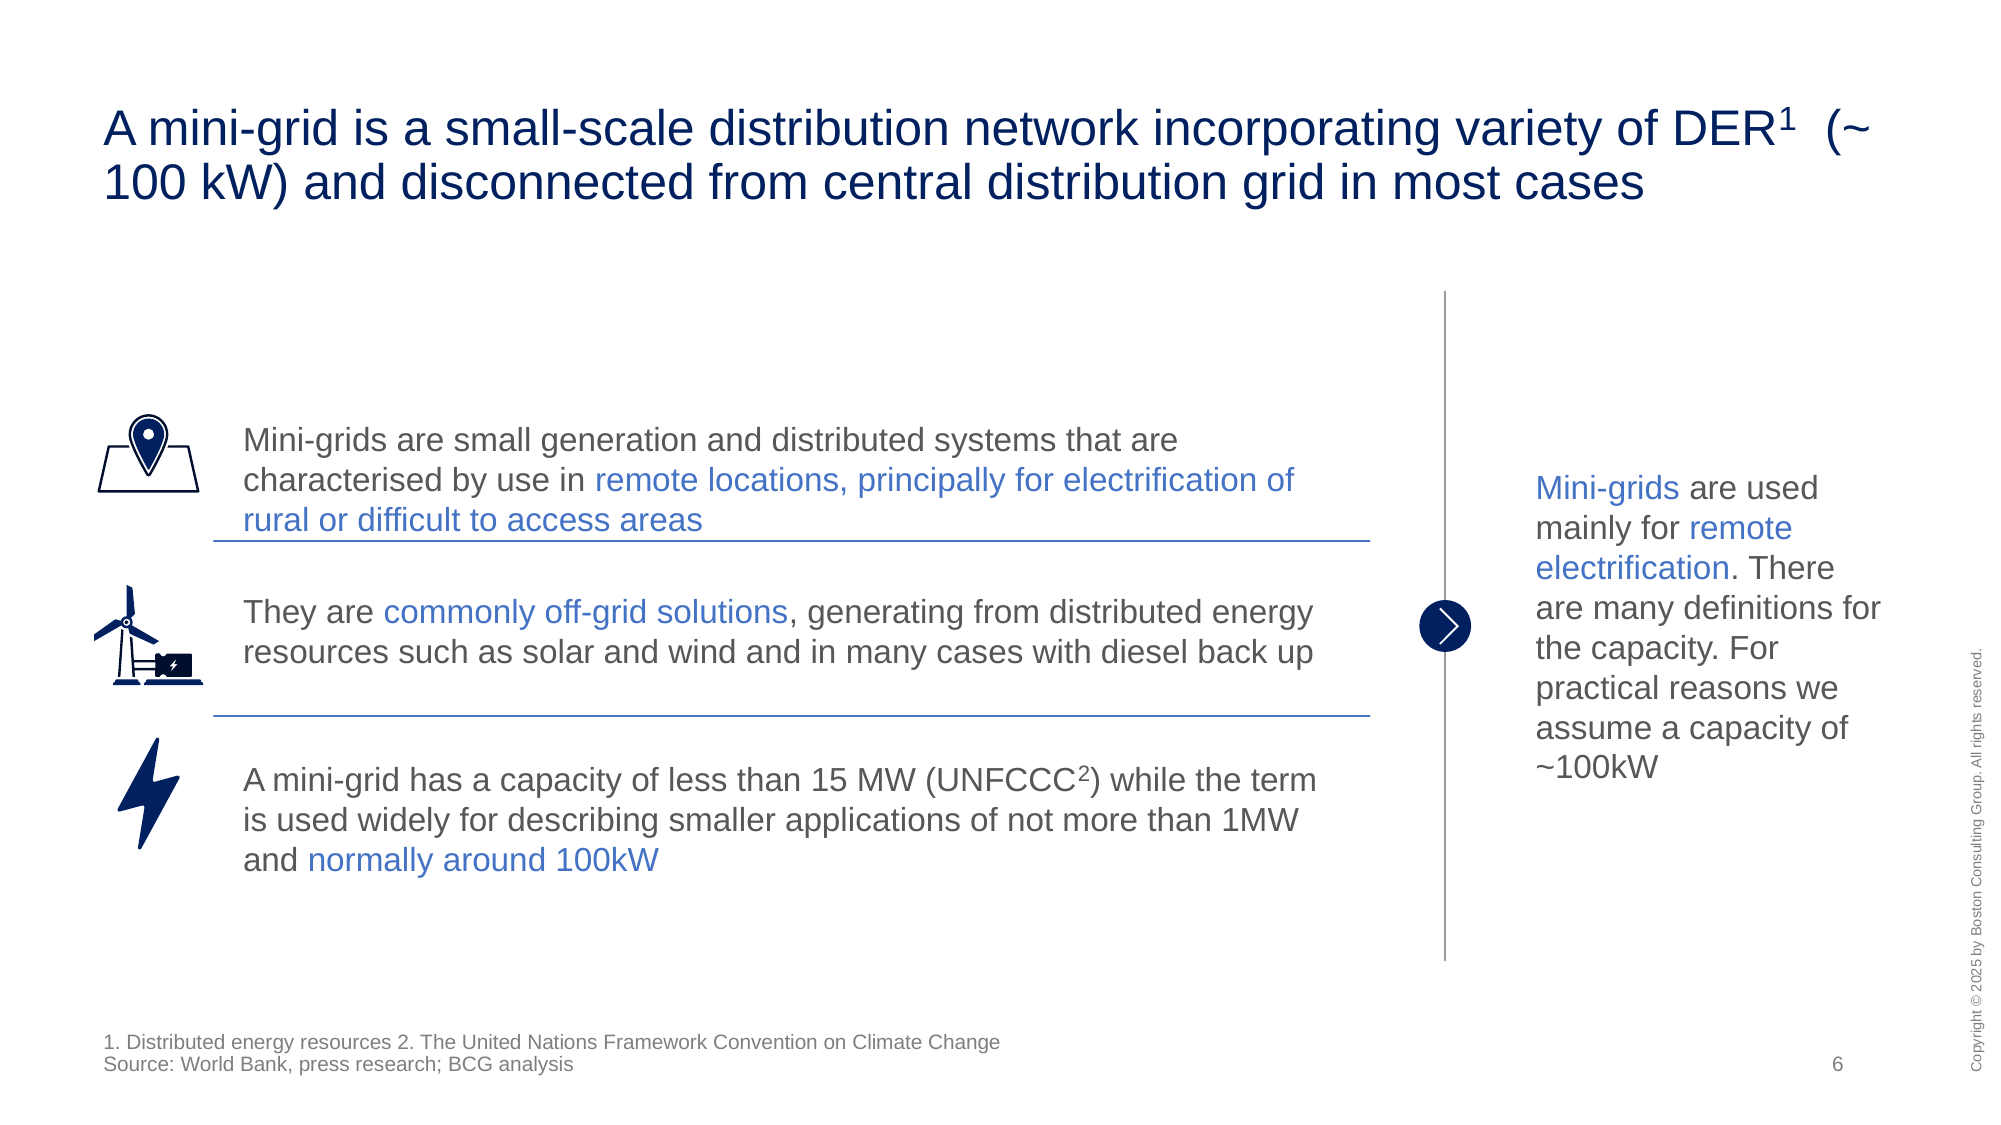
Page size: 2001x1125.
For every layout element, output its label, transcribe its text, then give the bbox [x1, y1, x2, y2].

text_box [128, 414, 169, 477]
text_box [113, 679, 141, 686]
text_box [97, 445, 200, 493]
text_box 1. Distributed energy resources 2. The United Nations Framework Convention on Climate Change Source: World Bank, press research; BCG analysis [103, 1031, 1585, 1076]
text_box They are commonly off-grid solutions, generating from distributed energy resources such as solar and wind and in many cases with diesel back up [228, 583, 1355, 668]
text_box [93, 584, 160, 677]
text_box Mini-grids are used mainly for remote electrification. There are many definitions for the capacity. For practical reasons we assume a capacity of ~100kW [1521, 419, 1906, 833]
text_box [1420, 600, 1471, 652]
text_box [144, 679, 204, 686]
title A mini-grid is a small-scale distribution network incorporating variety of DER1 (~ 100 kW) and disconnected from central distribution grid in most cases [103, 102, 1897, 212]
text_box A mini-grid has a capacity of less than 15 MW (UNFCCC2) while the term is used widely for describing smaller applications of not more than 1MW and normally around 100kW [228, 751, 1355, 862]
text_box [117, 737, 180, 850]
text_box [129, 636, 192, 677]
text_box Mini-grids are small generation and distributed systems that are characterised by use in remote locations, principally for electrification of rural or difficult to access areas [228, 411, 1355, 497]
